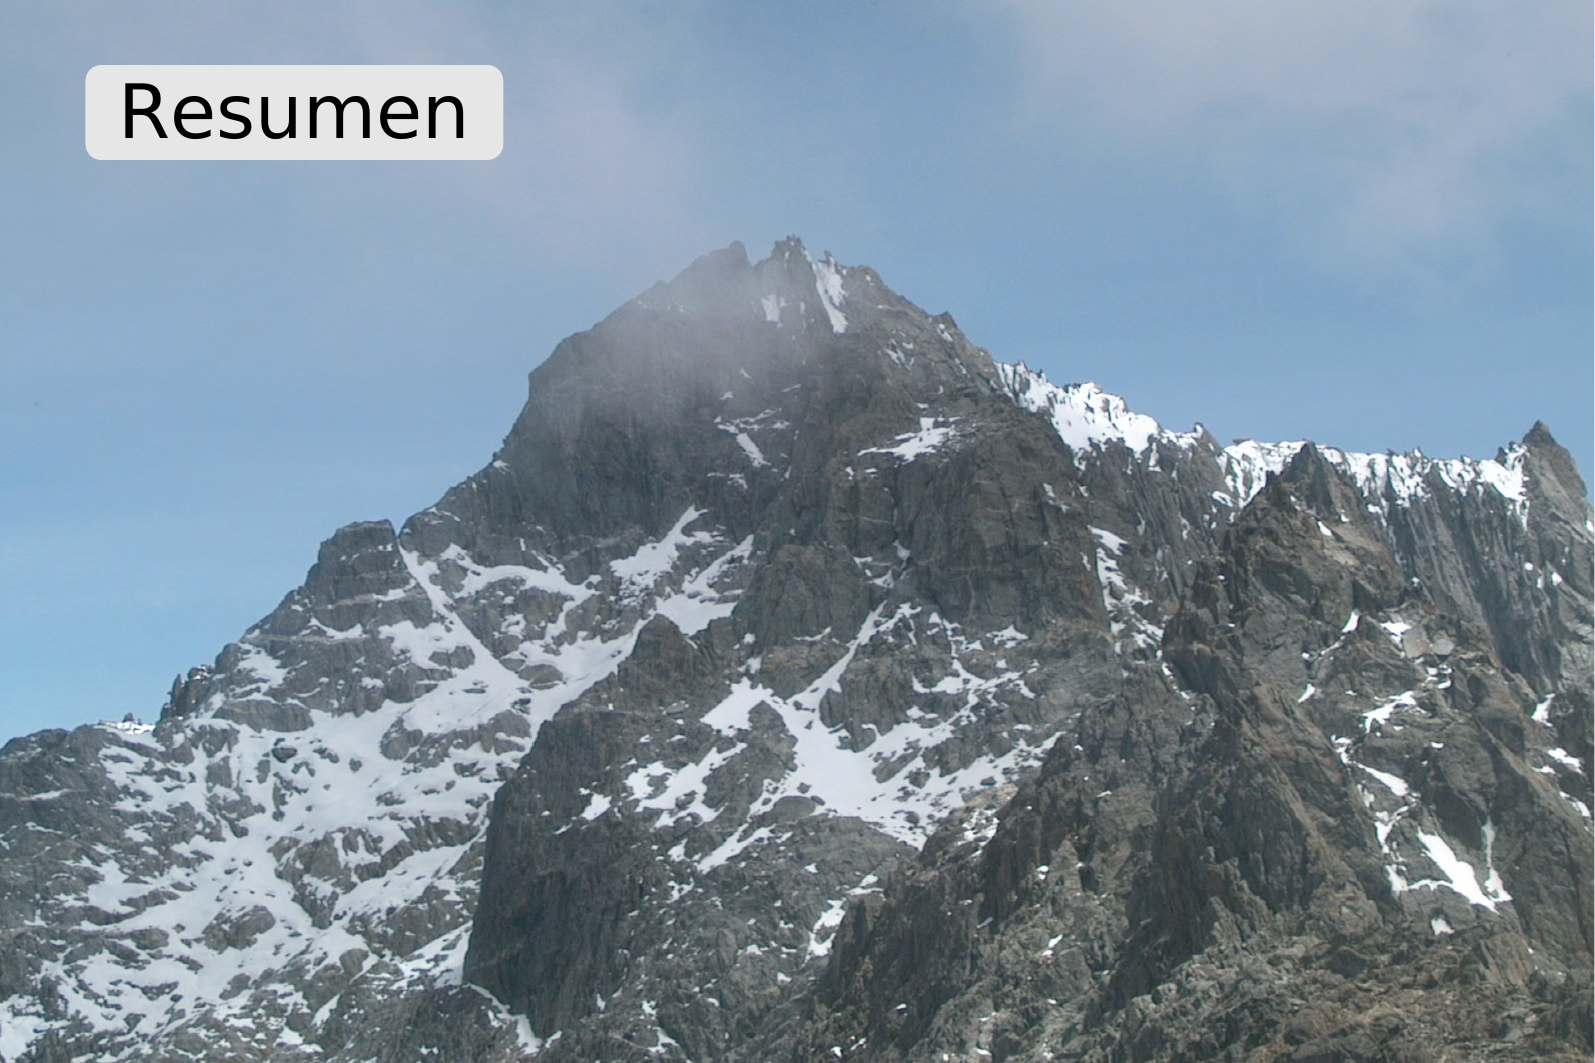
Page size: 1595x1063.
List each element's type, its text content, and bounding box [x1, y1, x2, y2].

picture [0, 0, 1595, 1063]
text_box Resumen [85, 65, 504, 160]
